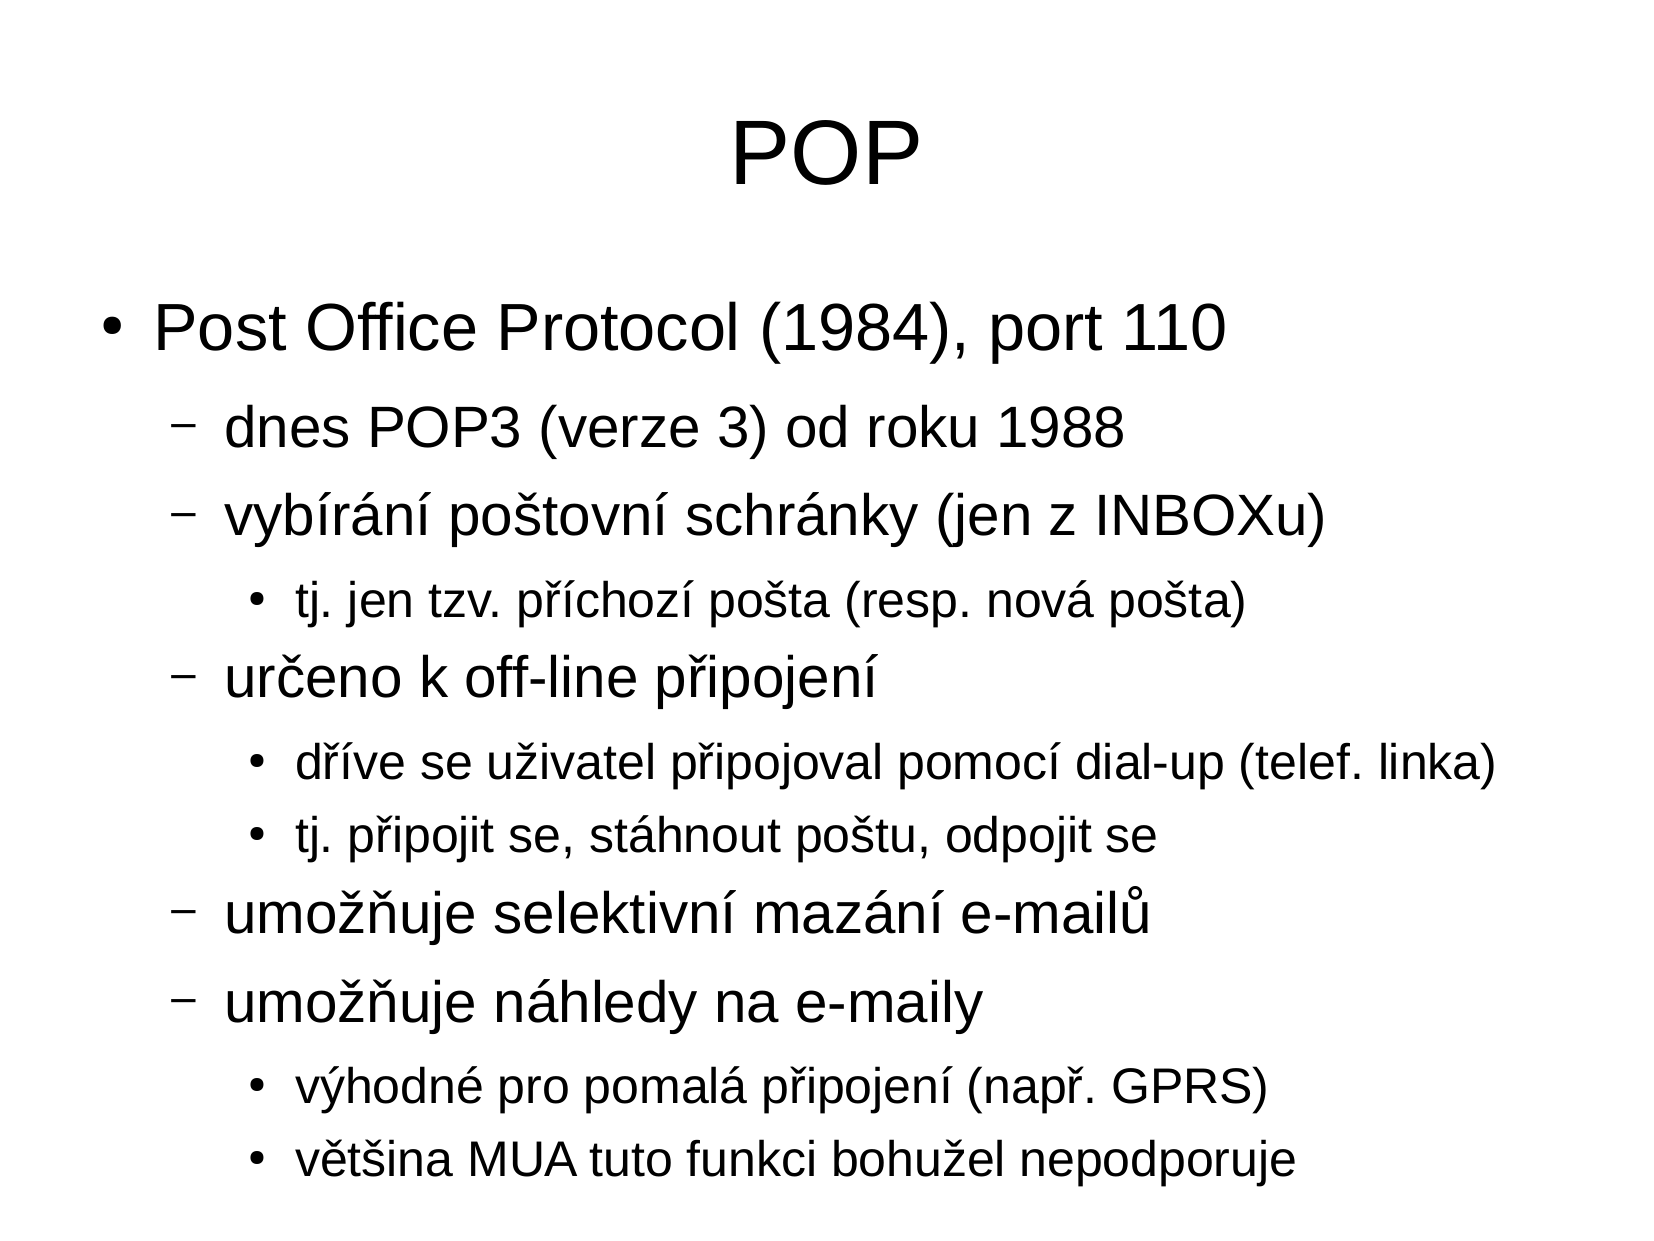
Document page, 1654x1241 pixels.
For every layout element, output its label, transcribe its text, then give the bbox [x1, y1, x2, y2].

list Post Office Protocol (1984), port 110 dnes POP3 (verze 3) od roku 1988 vybírání poštovní schránky (jen z INBOXu) tj. jen tzv. příchozí pošta (resp. nová pošta) určeno k off-line připojení dříve se uživatel připojoval pomocí dial-up (telef. linka) tj. připojit se, stáhnout poštu, odpojit se umožňuje selektivní mazání e-mailů umožňuje náhledy na e-maily výhodné pro pomalá připojení (např. GPRS) většina MUA tuto funkci bohužel nepodporuje [82, 290, 1571, 1188]
title POP [82, 49, 1571, 257]
